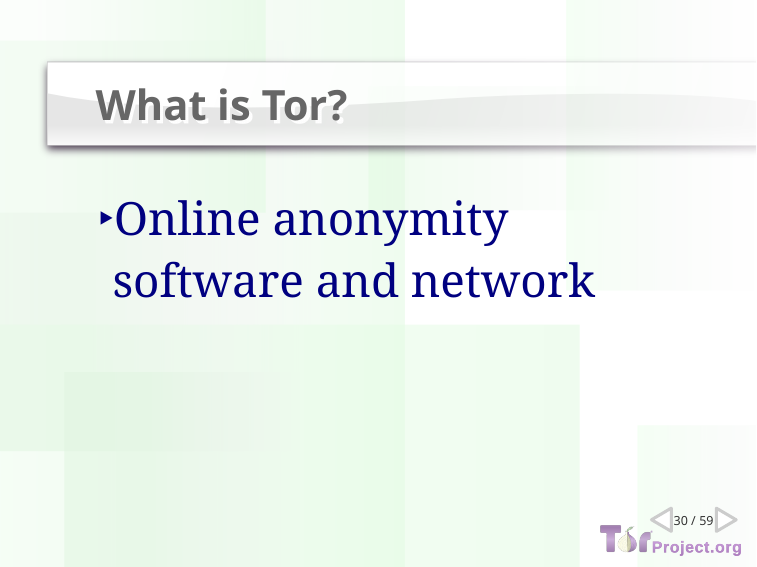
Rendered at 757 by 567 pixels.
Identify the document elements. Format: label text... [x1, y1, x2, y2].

text_box What is Tor? [80, 61, 364, 147]
text_box Online anonymity software and network [0, 178, 756, 526]
picture [0, 0, 757, 567]
